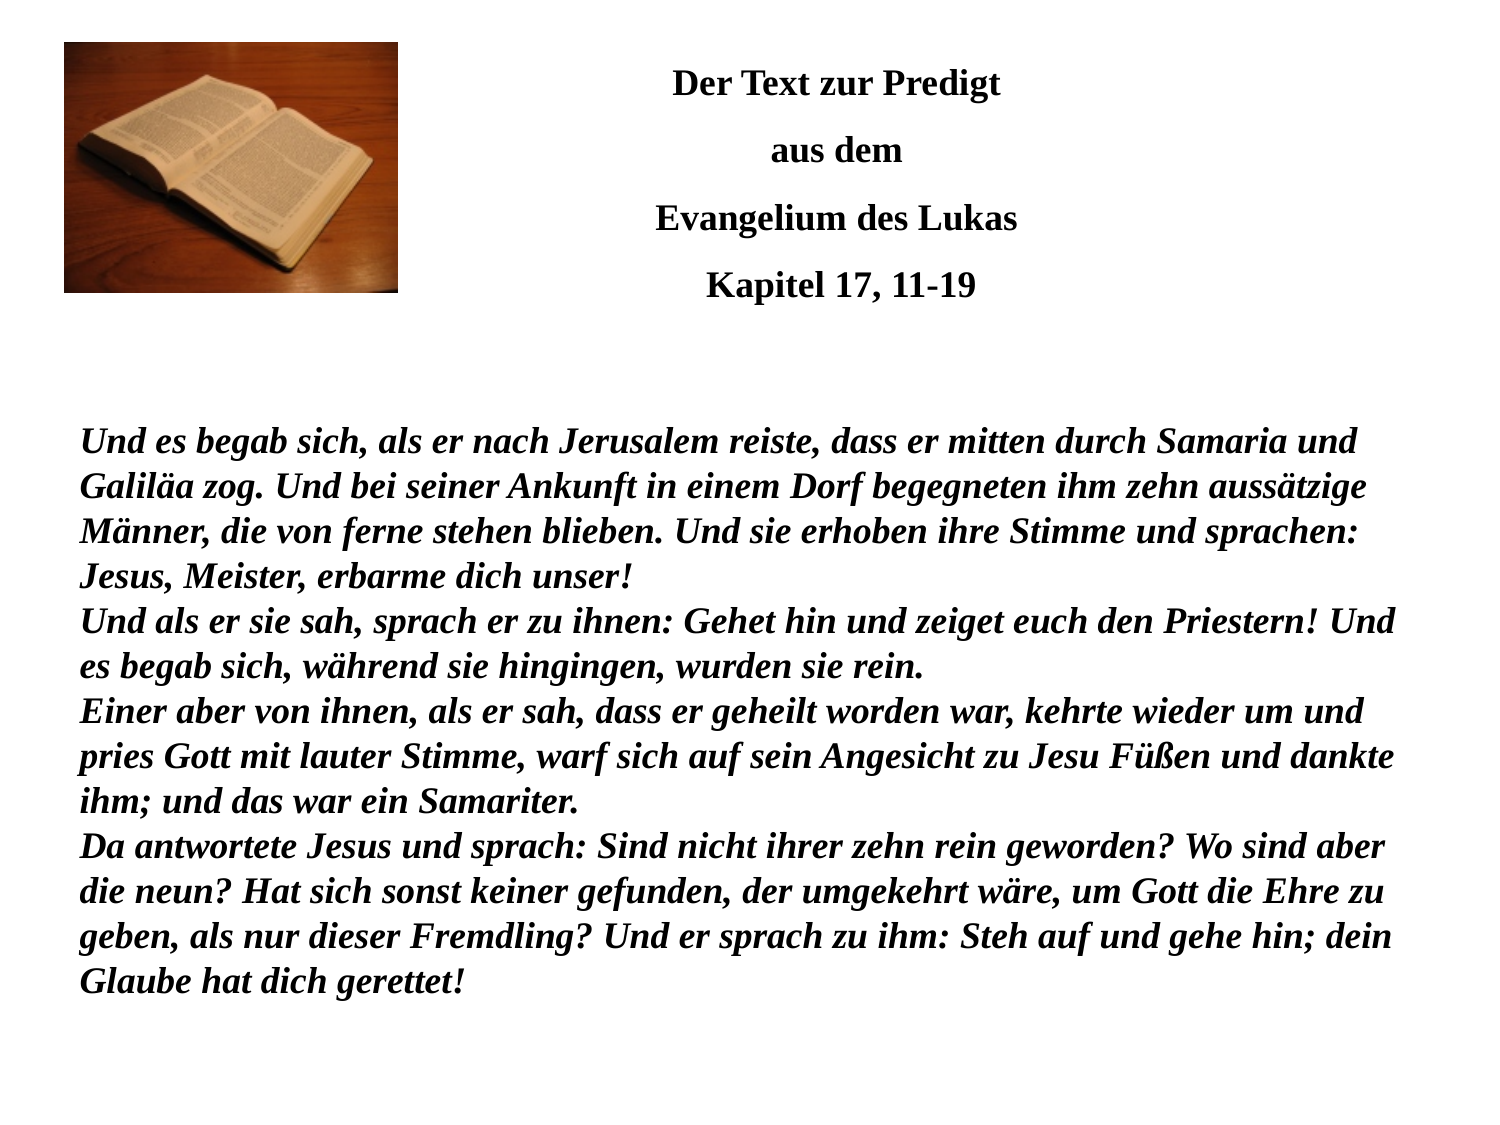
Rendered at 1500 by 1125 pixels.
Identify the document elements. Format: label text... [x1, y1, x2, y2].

text_box Der Text zur Predigt aus dem Evangelium des Lukas Kapitel 17, 11-19 [466, 27, 1217, 313]
picture [64, 42, 398, 293]
text_box Und es begab sich, als er nach Jerusalem reiste, dass er mitten durch Samaria und Galiläa zog. Und bei seiner Ankunft in einem Dorf begegneten ihm zehn aussätzige Männer, die von ferne stehen blieben. Und sie erhoben ihre Stimme und sprachen: Jesus, Meister, erbarme dich unser! Und als er sie sah, sprach er zu ihnen: Gehet hin und zeiget euch den Priestern! Und es begab sich, während sie hingingen, wurden sie rein. Einer aber von ihnen, als er sah, dass er geheilt worden war, kehrte wieder um und pries Gott mit lauter Stimme, warf sich auf sein Angesicht zu Jesu Füßen und dankte ihm; und das war ein Samariter. Da antwortete Jesus und sprach: Sind nicht ihrer zehn rein geworden? Wo sind aber die neun? Hat sich sonst keiner gefunden, der umgekehrt wäre, um Gott die Ehre zu geben, als nur dieser Fremdling? Und er sprach zu ihm: Steh auf und gehe hin; dein Glaube hat dich gerettet! [64, 408, 1424, 1009]
